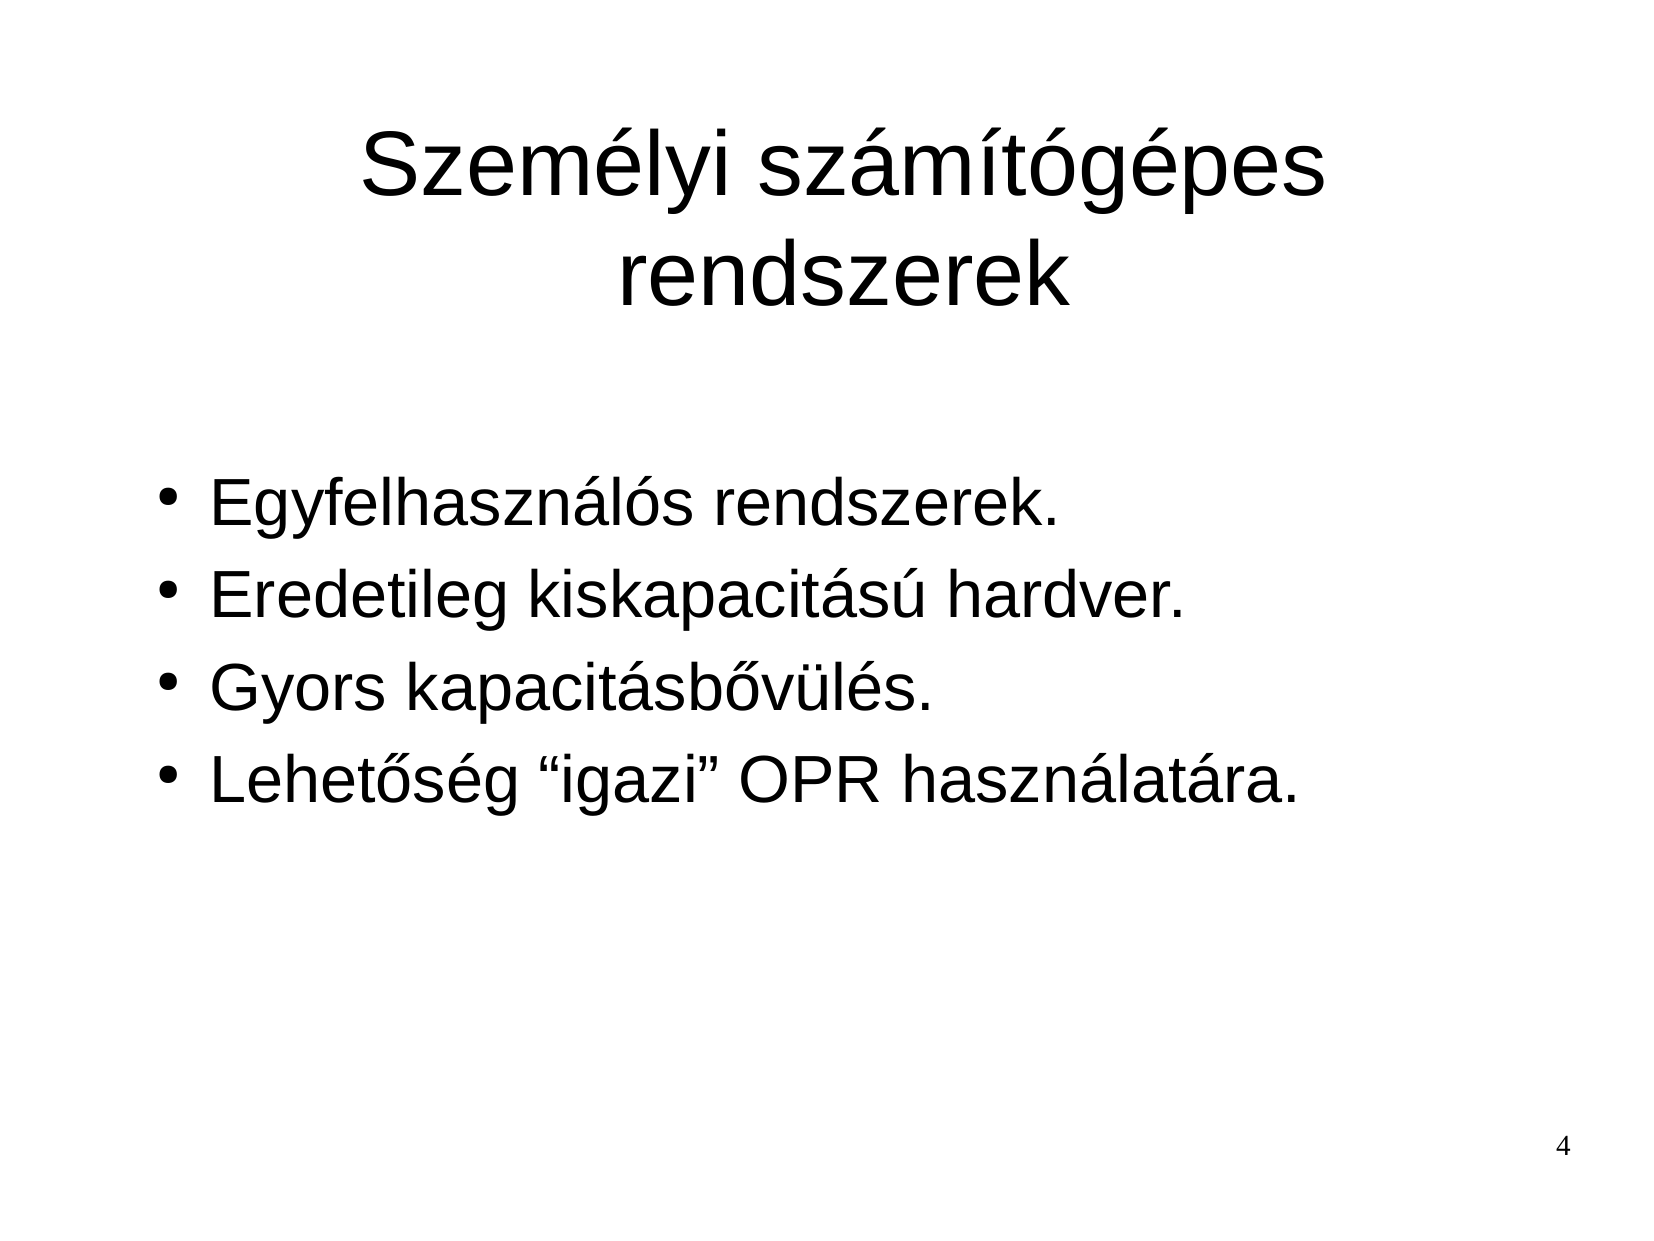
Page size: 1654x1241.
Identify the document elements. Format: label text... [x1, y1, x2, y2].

title Személyi számítógépes rendszerek [124, 110, 1530, 317]
list Egyfelhasználós rendszerek. Eredetileg kiskapacitású hardver. Gyors kapacitásbővülés. Lehetőség “igazi” OPR használatára. [124, 358, 1530, 1103]
